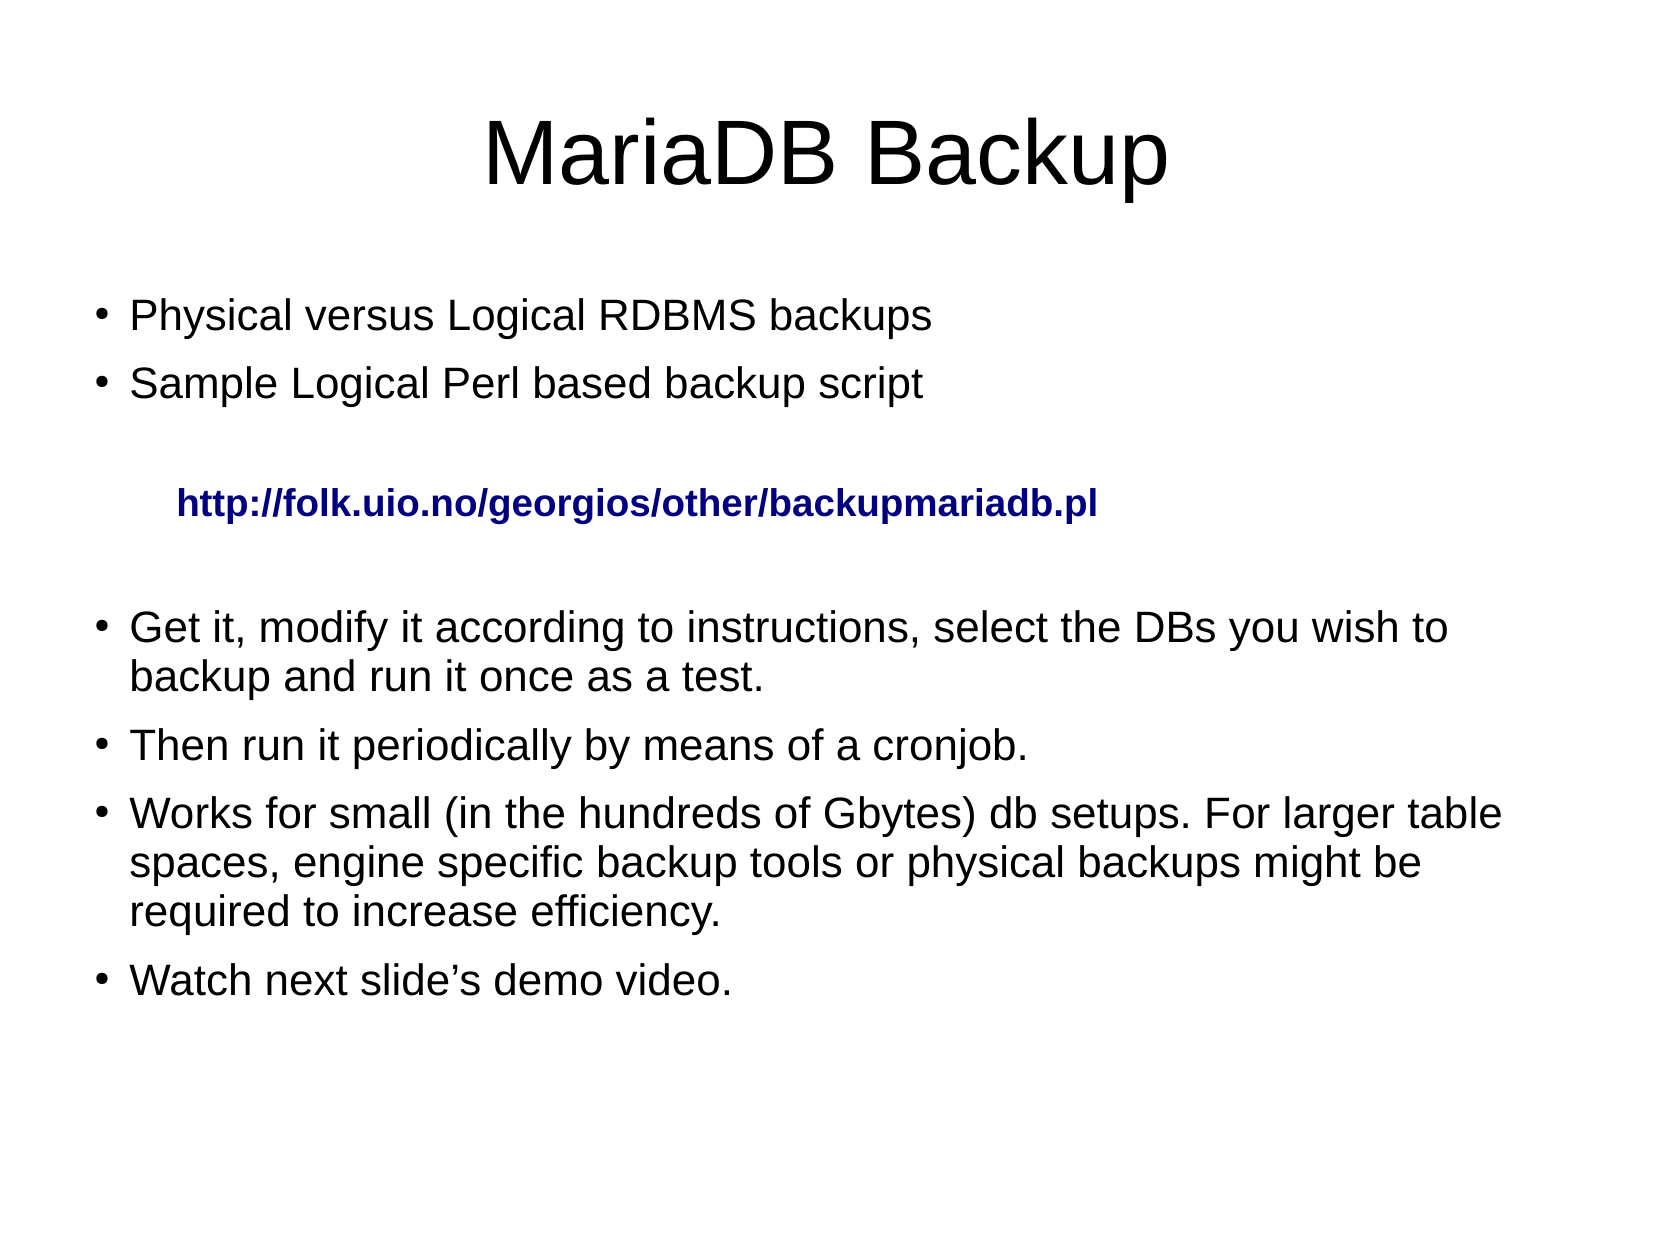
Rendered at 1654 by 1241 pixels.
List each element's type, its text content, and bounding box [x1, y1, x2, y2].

list Physical versus Logical RDBMS backups Sample Logical Perl based backup script http://folk.uio.no/georgios/other/backupmariadb.pl Get it, modify it according to instructions, select the DBs you wish to backup and run it once as a test. Then run it periodically by means of a cronjob. Works for small (in the hundreds of Gbytes) db setups. For larger table spaces, engine specific backup tools or physical backups might be required to increase efficiency. Watch next slide’s demo video. [82, 290, 1571, 1010]
title MariaDB Backup [82, 49, 1571, 257]
